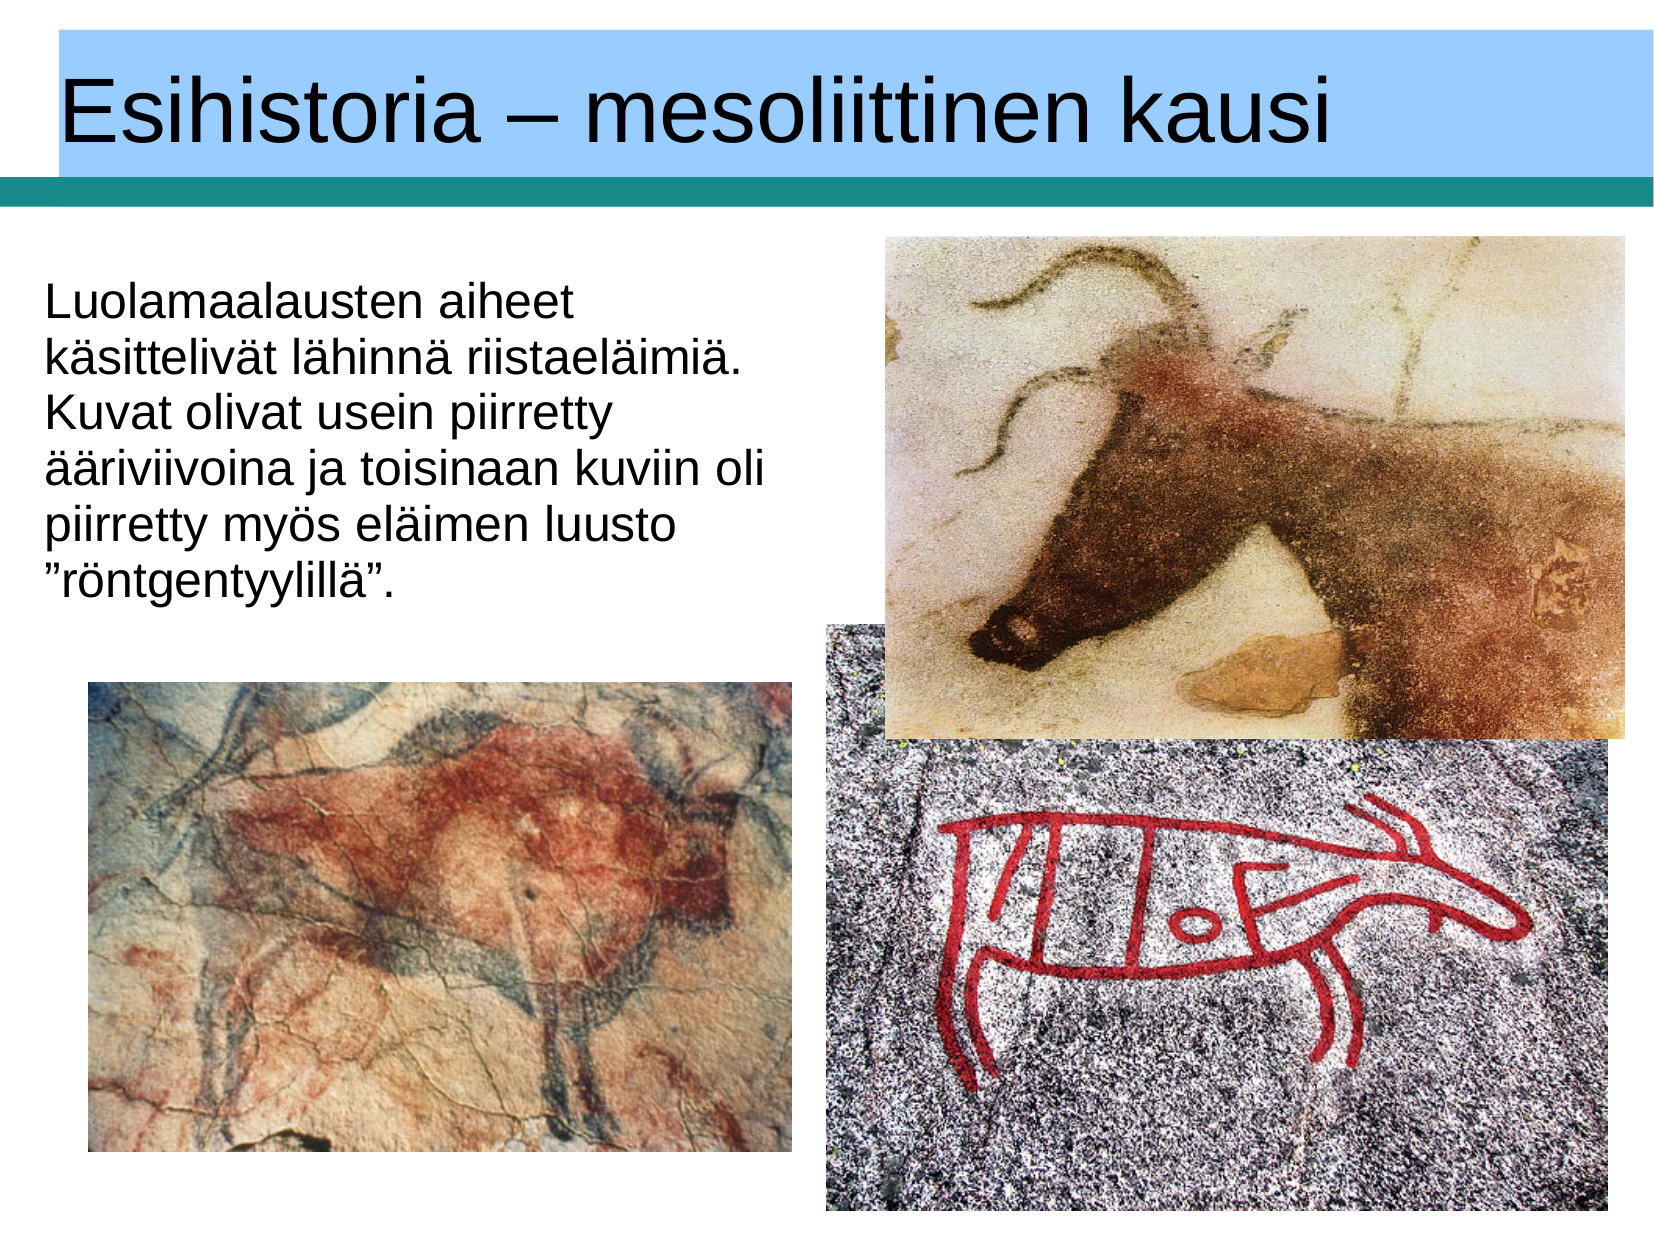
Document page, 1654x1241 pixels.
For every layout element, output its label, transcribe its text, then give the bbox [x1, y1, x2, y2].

title Esihistoria – mesoliittinen kausi [59, 14, 1654, 177]
picture [88, 682, 792, 1152]
text_box Luolamaalausten aiheet käsittelivät lähinnä riistaeläimiä. Kuvat olivat usein piirretty ääriviivoina ja toisinaan kuviin oli piirretty myös eläimen luusto ”röntgentyylillä”. [29, 265, 827, 791]
text_box [0, 177, 1654, 207]
picture [826, 236, 1625, 1211]
